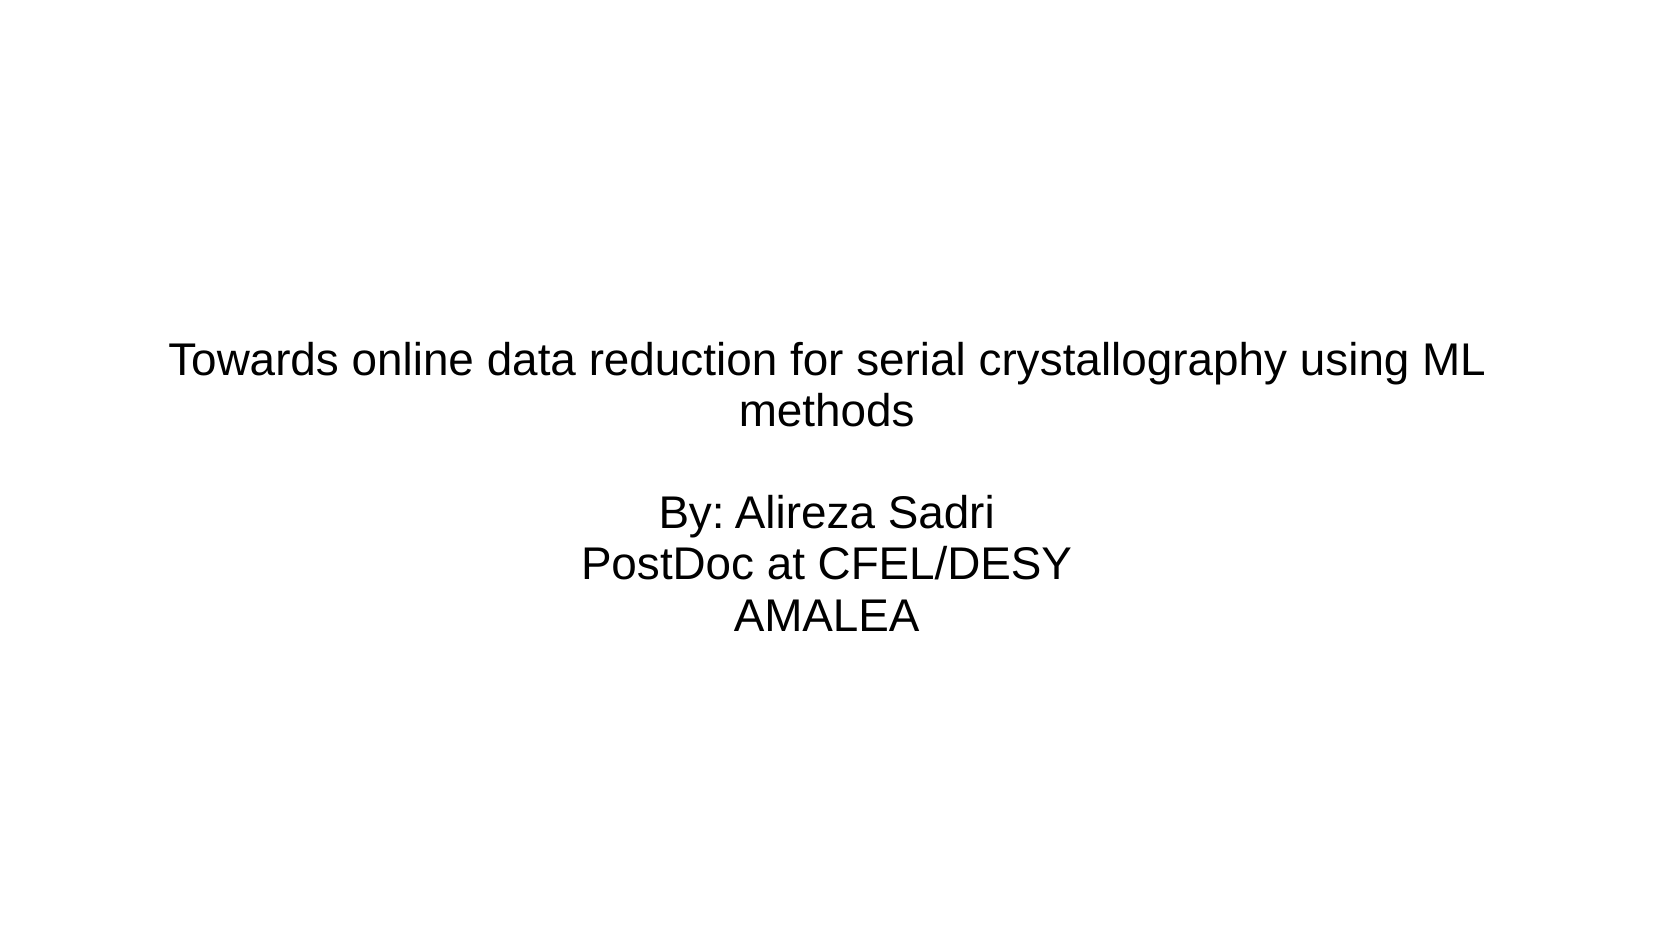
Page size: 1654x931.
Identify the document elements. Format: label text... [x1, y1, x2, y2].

subtitle Towards online data reduction for serial crystallography using ML methods By: Alireza Sadri PostDoc at CFEL/DESY AMALEA [82, 217, 1571, 758]
